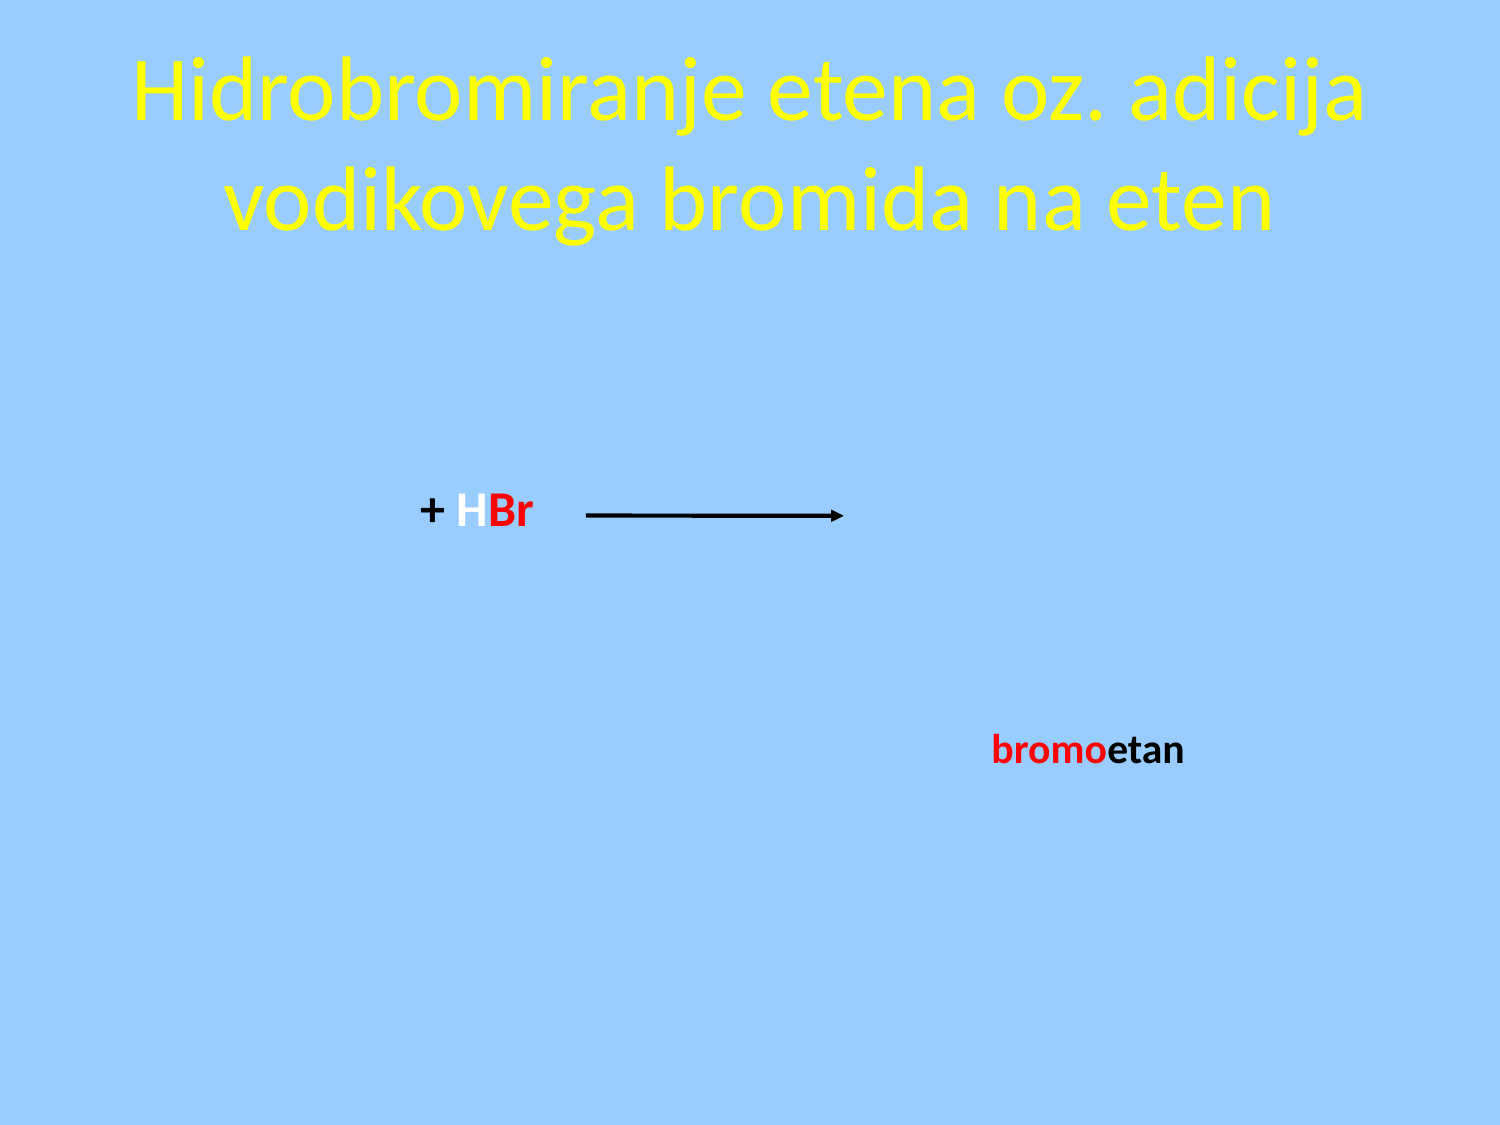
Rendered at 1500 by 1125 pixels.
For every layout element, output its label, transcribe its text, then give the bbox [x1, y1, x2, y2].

text_box + HBr [394, 468, 606, 544]
text_box Hidrobromiranje etena oz. adicija vodikovega bromida na eten [74, 45, 1425, 233]
text_box bromoetan [976, 714, 1264, 780]
